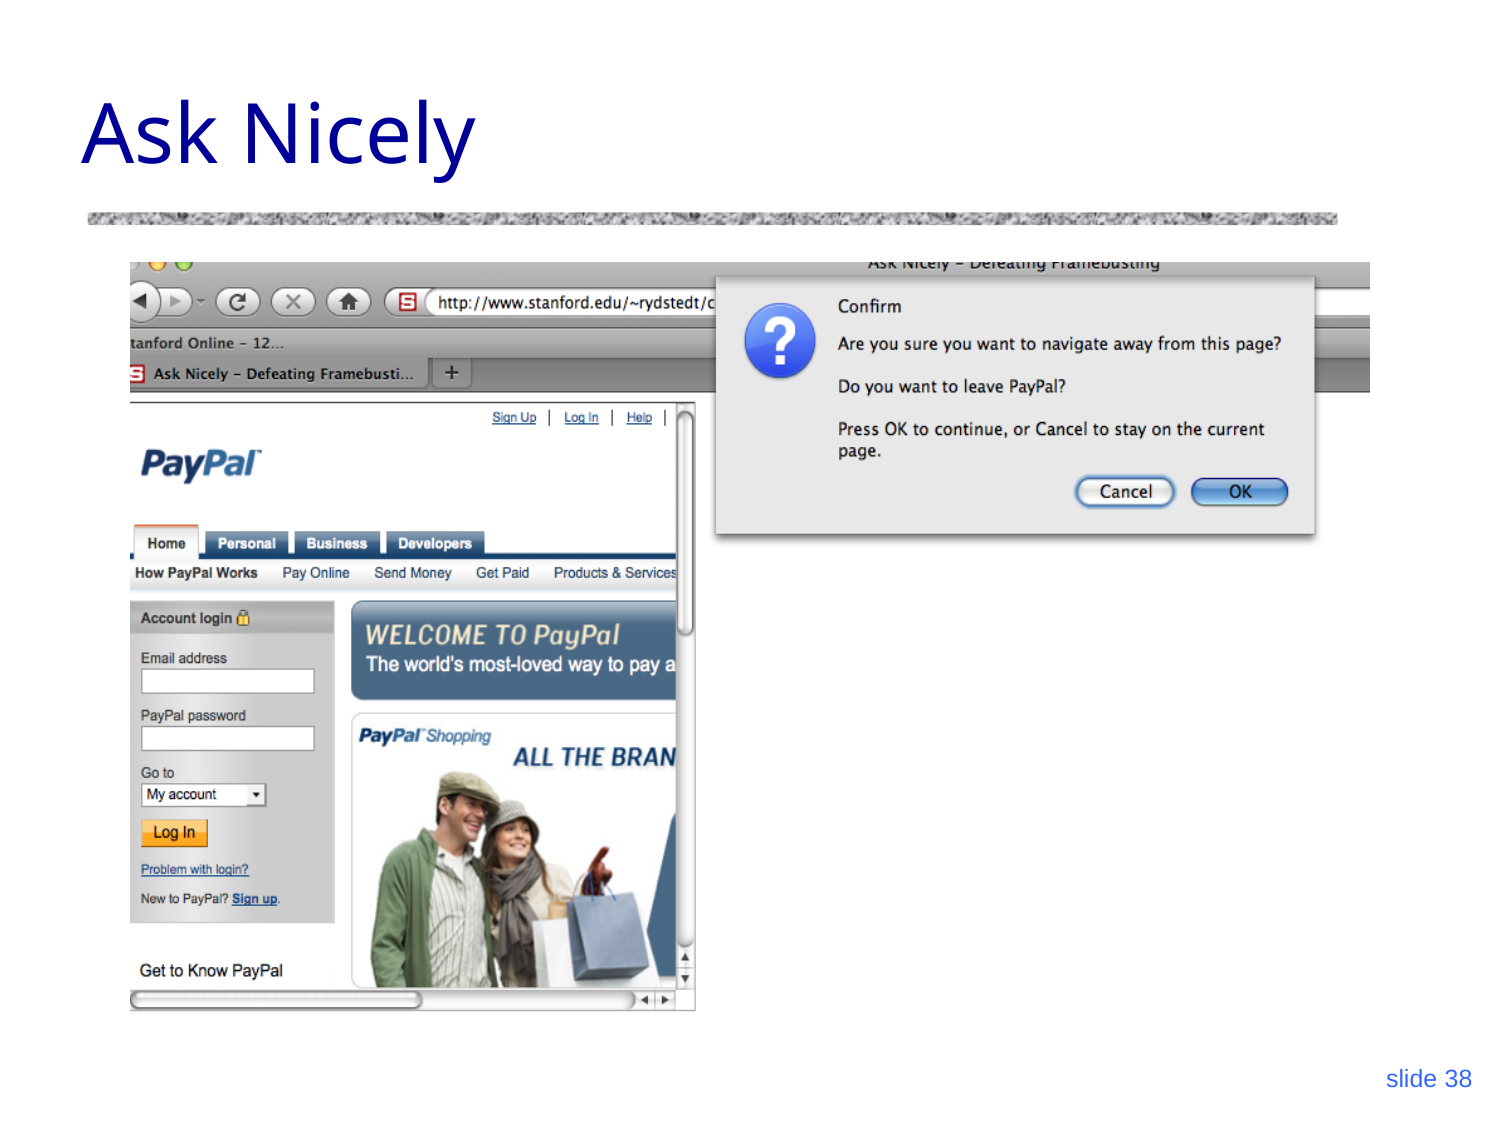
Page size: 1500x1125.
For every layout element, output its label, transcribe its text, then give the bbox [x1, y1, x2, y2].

text_box slide <number> [1174, 1025, 1488, 1101]
picture [75, 262, 1426, 1051]
picture [87, 212, 1338, 226]
text_box Ask Nicely [66, 37, 1342, 188]
